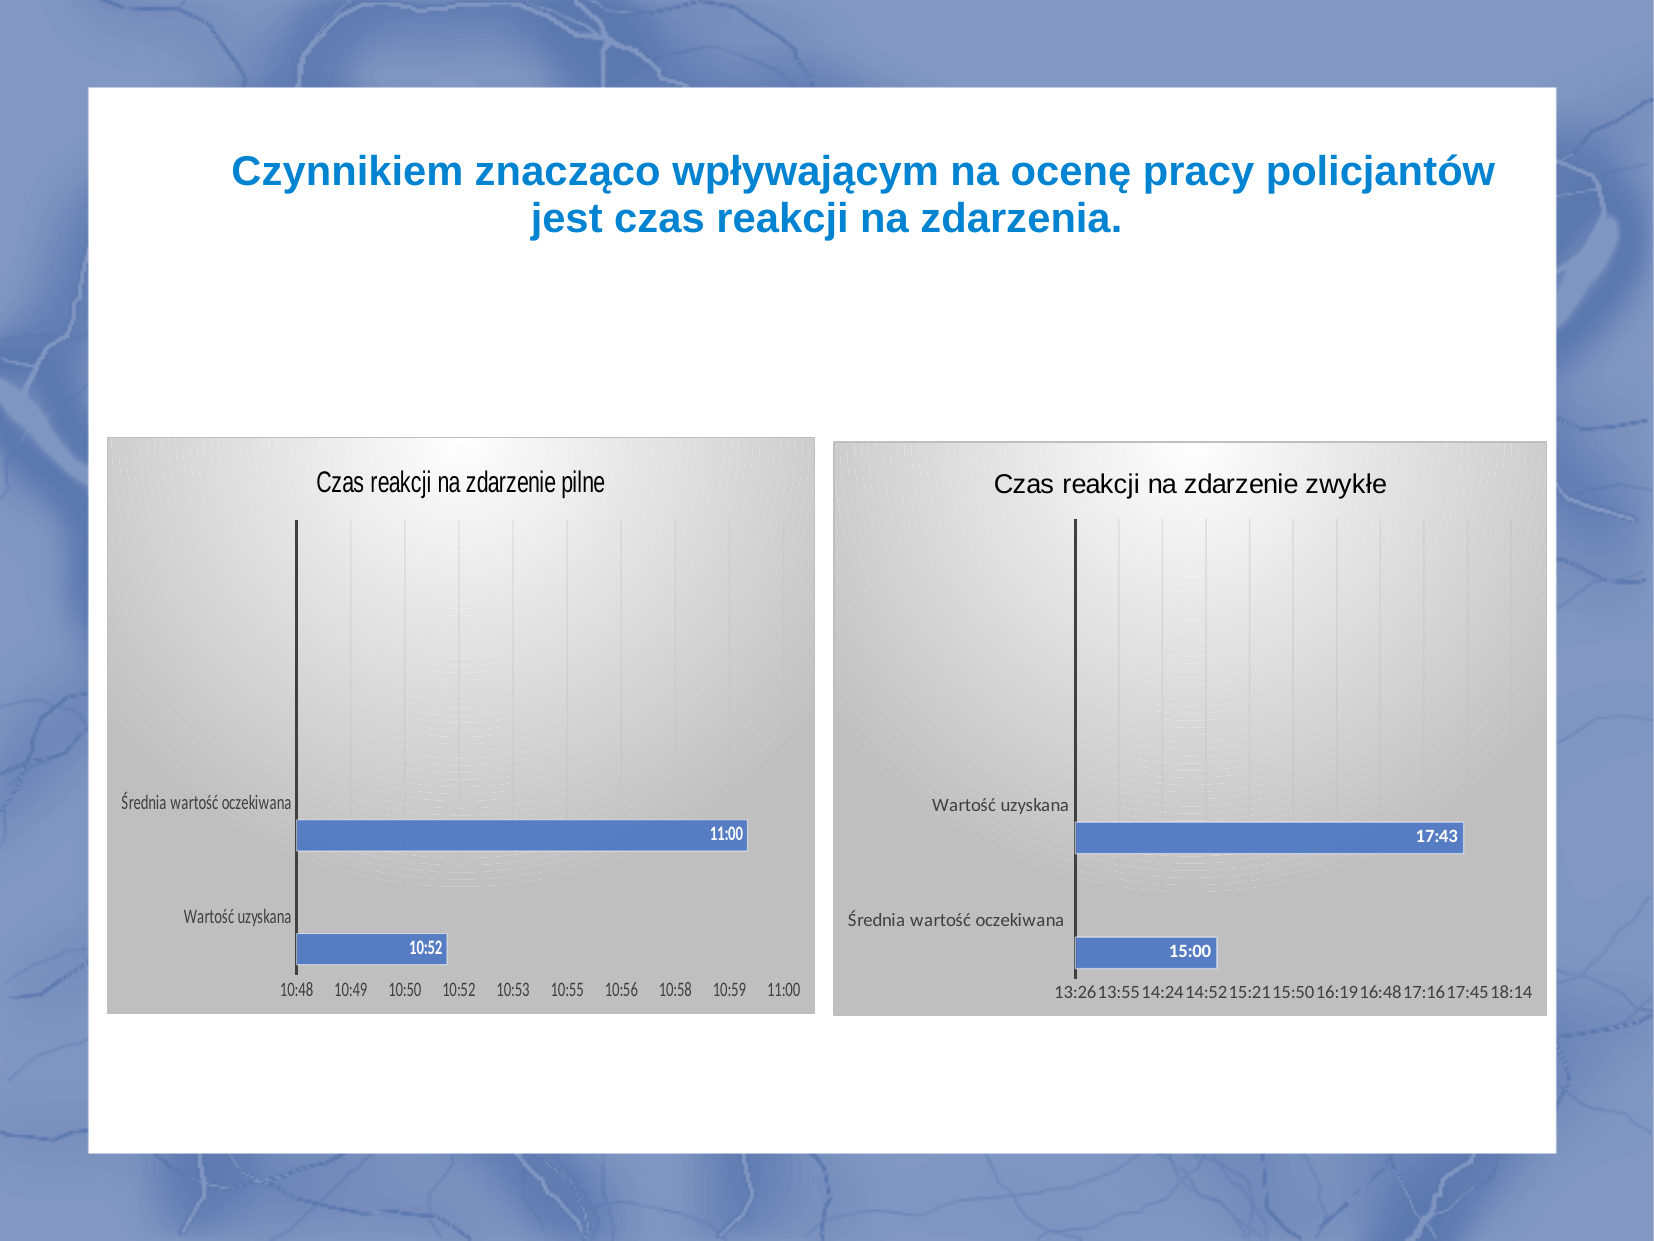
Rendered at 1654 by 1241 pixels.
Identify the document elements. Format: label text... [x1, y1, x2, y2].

chart [106, 437, 815, 1015]
picture [0, 0, 1654, 1241]
chart [832, 441, 1548, 1016]
title Czynnikiem znacząco wpływającym na ocenę pracy policjantów jest czas reakcji na zdarzenia. [118, 90, 1536, 298]
